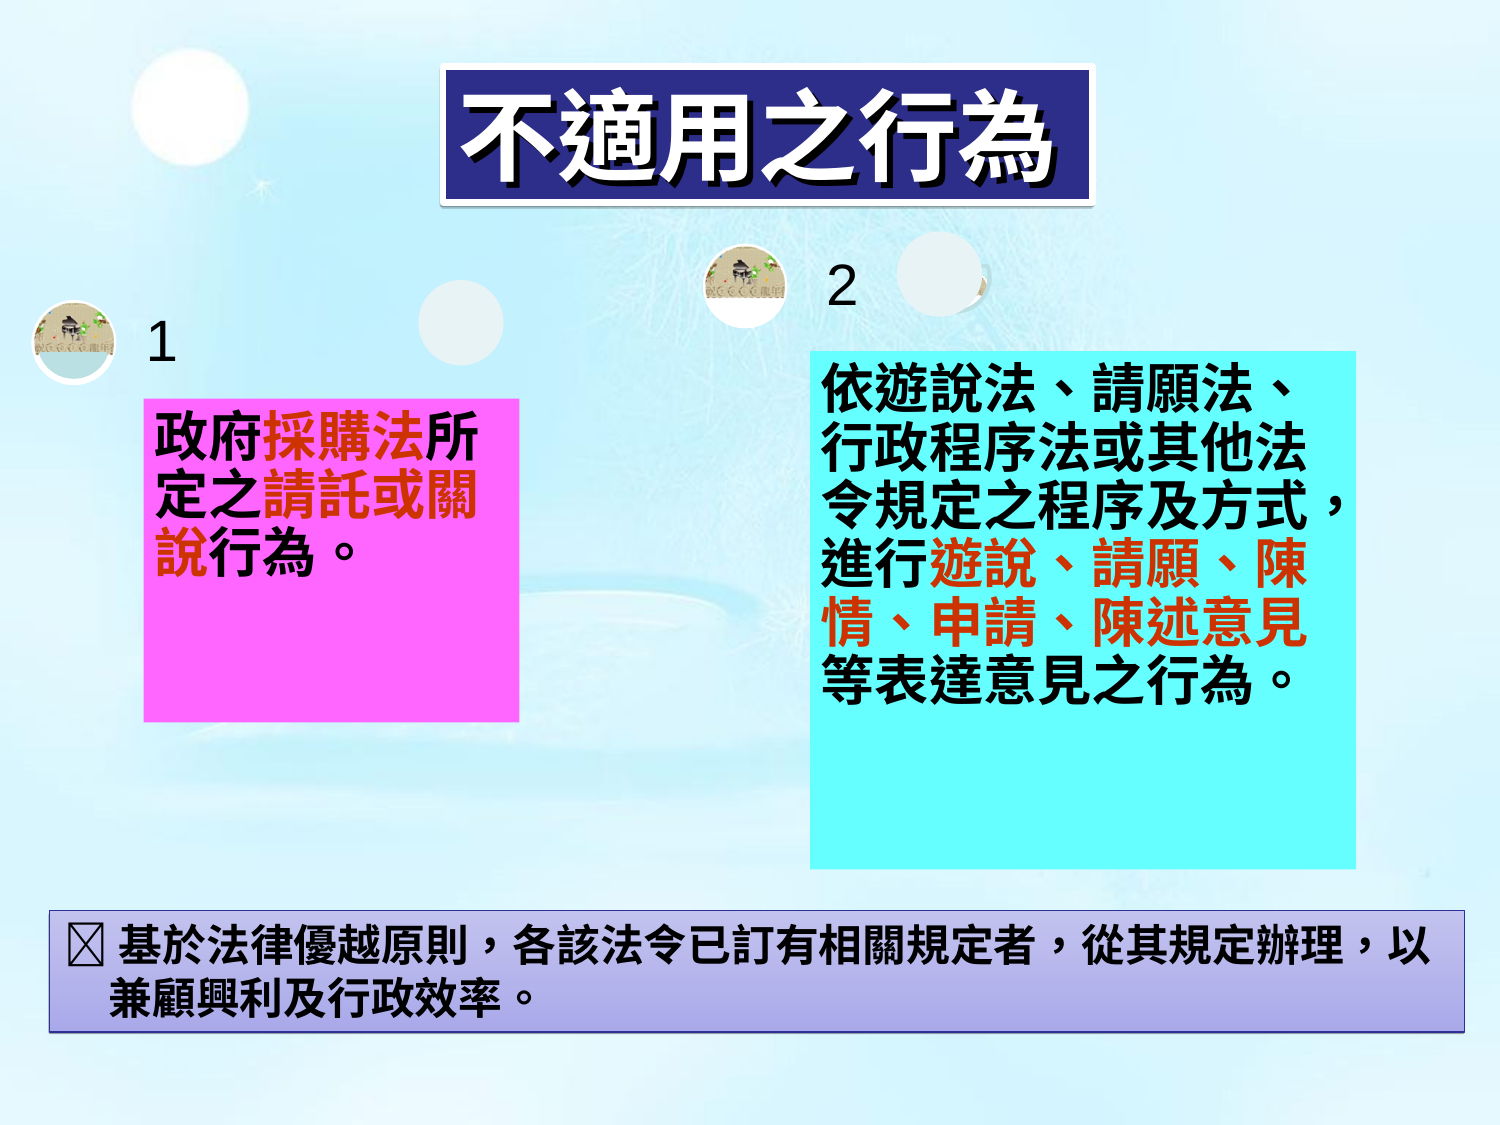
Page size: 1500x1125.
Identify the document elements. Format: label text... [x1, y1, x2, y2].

text_box 政府採購法所定之請託或關說行為。 [143, 398, 520, 723]
text_box 不適用之行為 [442, 66, 1093, 203]
text_box [31, 299, 117, 386]
text_box 基於法律優越原則，各該法令已訂有相關規定者，從其規定辦理，以兼顧興利及行政效率。 [49, 910, 1465, 1032]
text_box [418, 280, 504, 366]
text_box [896, 231, 983, 317]
text_box [702, 243, 788, 329]
text_box 2 [814, 243, 1067, 329]
text_box 依遊說法、請願法、行政程序法或其他法令規定之程序及方式，進行遊說、請願、陳情、申請、陳述意見等表達意見之行為。 [810, 351, 1357, 870]
text_box 1 [133, 299, 387, 386]
picture [0, 0, 1500, 1125]
